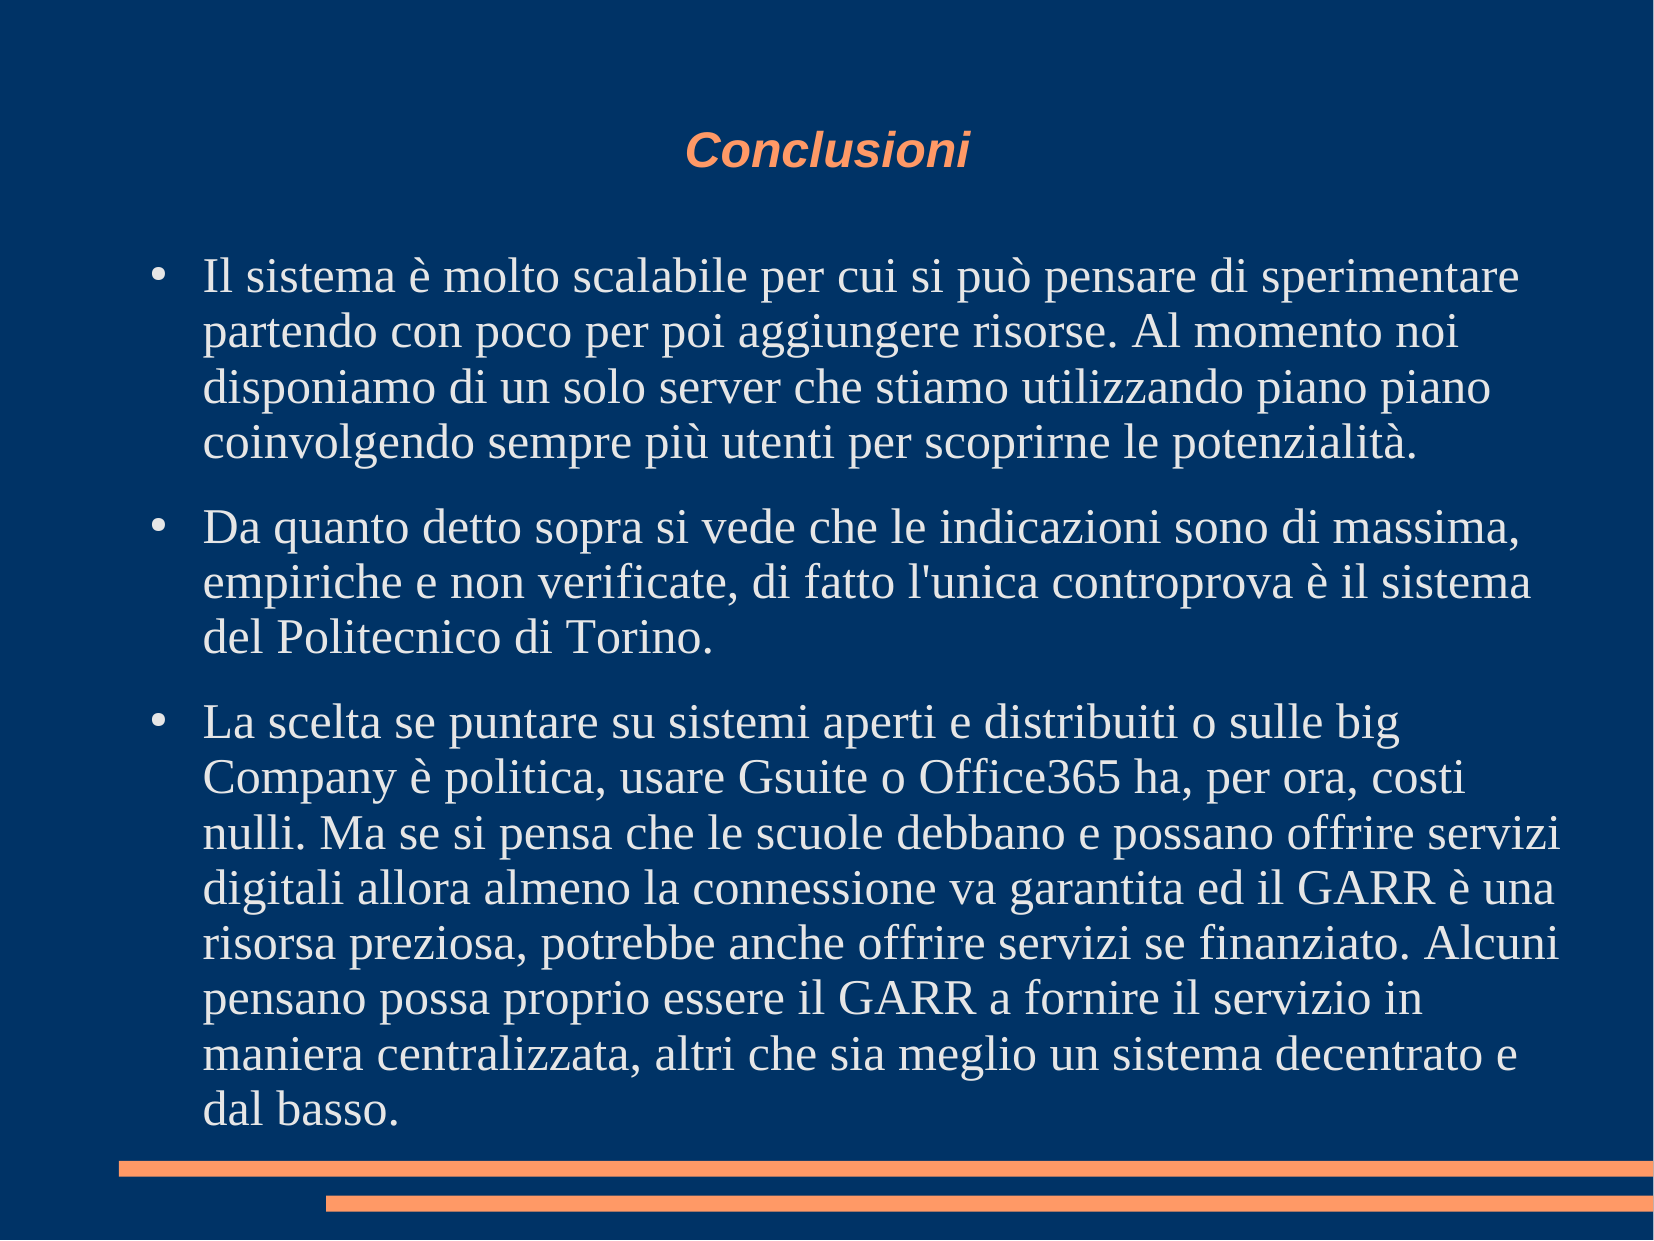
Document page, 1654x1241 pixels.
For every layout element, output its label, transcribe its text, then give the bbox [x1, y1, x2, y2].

title Conclusioni [121, 46, 1534, 254]
list Il sistema è molto scalabile per cui si può pensare di sperimentare partendo con poco per poi aggiungere risorse. Al momento noi disponiamo di un solo server che stiamo utilizzando piano piano coinvolgendo sempre più utenti per scoprirne le potenzialità. Da quanto detto sopra si vede che le indicazioni sono di massima, empiriche e non verificate, di fatto l'unica controprova è il sistema del Politecnico di Torino. La scelta se puntare su sistemi aperti e distribuiti o sulle big Company è politica, usare Gsuite o Office365 ha, per ora, costi nulli. Ma se si pensa che le scuole debbano e possano offrire servizi digitali allora almeno la connessione va garantita ed il GARR è una risorsa preziosa, potrebbe anche offrire servizi se finanziato. Alcuni pensano possa proprio essere il GARR a fornire il servizio in maniera centralizzata, altri che sia meglio un sistema decentrato e dal basso. [131, 248, 1571, 1137]
